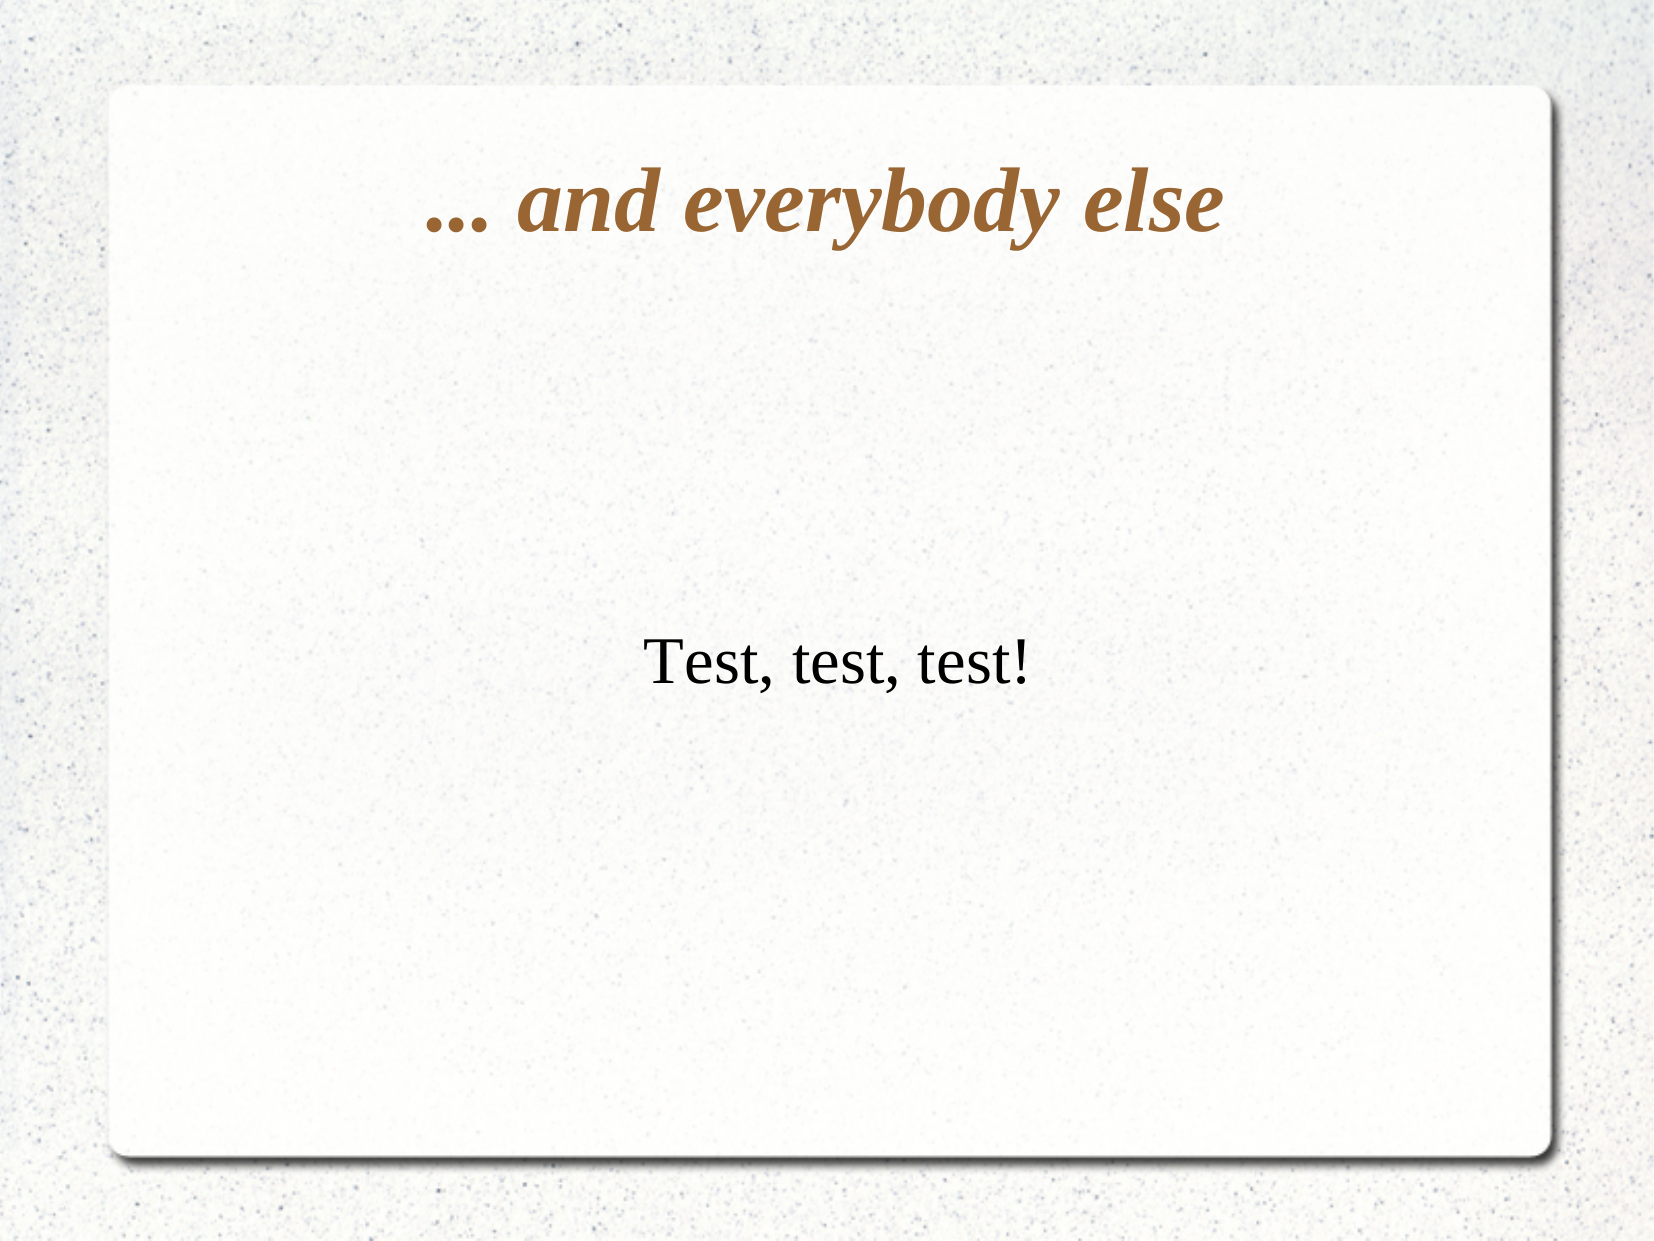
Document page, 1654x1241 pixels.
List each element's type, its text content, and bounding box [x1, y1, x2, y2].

subtitle Test, test, test! [147, 336, 1506, 987]
title ... and everybody else [118, 96, 1536, 304]
picture [0, 0, 1654, 1241]
